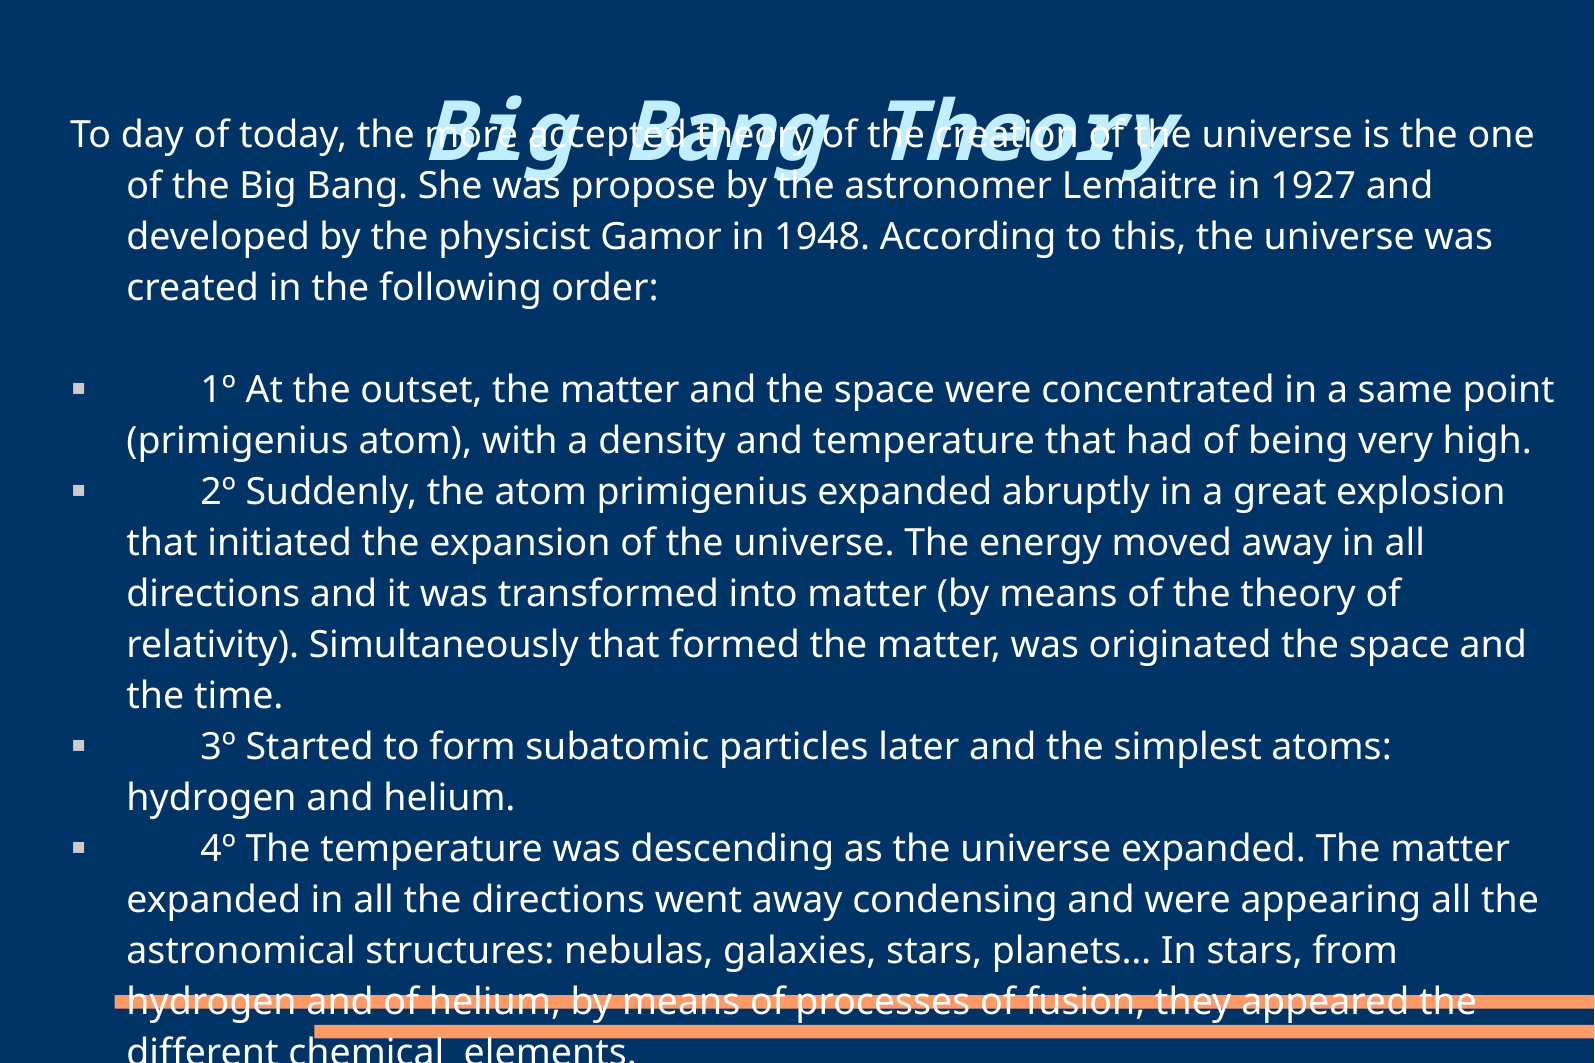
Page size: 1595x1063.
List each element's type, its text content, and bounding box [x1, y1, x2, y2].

subtitle To day of today, the more accepted theory of the creation of the universe is the one of the Big Bang. She was propose by the astronomer Lemaitre in 1927 and developed by the physicist Gamor in 1948. According to this, the universe was created in the following order:  1º At the outset, the matter and the space were concentrated in a same point (primigenius atom), with a density and temperature that had of being very high.  2º Suddenly, the atom primigenius expanded abruptly in a great explosion that initiated the expansion of the universe. The energy moved away in all directions and it was transformed into matter (by means of the theory of relativity). Simultaneously that formed the matter, was originated the space and the time.  3º Started to form subatomic particles later and the simplest atoms: hydrogen and helium.  4º The temperature was descending as the universe expanded. The matter expanded in all the directions went away condensing and were appearing all the astronomical structures: nebulas, galaxies, stars, planets… In stars, from hydrogen and of helium, by means of processes of fusion, they appeared the different chemical elements. [59, 152, 1565, 980]
title Big Bang Theory [117, 47, 1479, 152]
